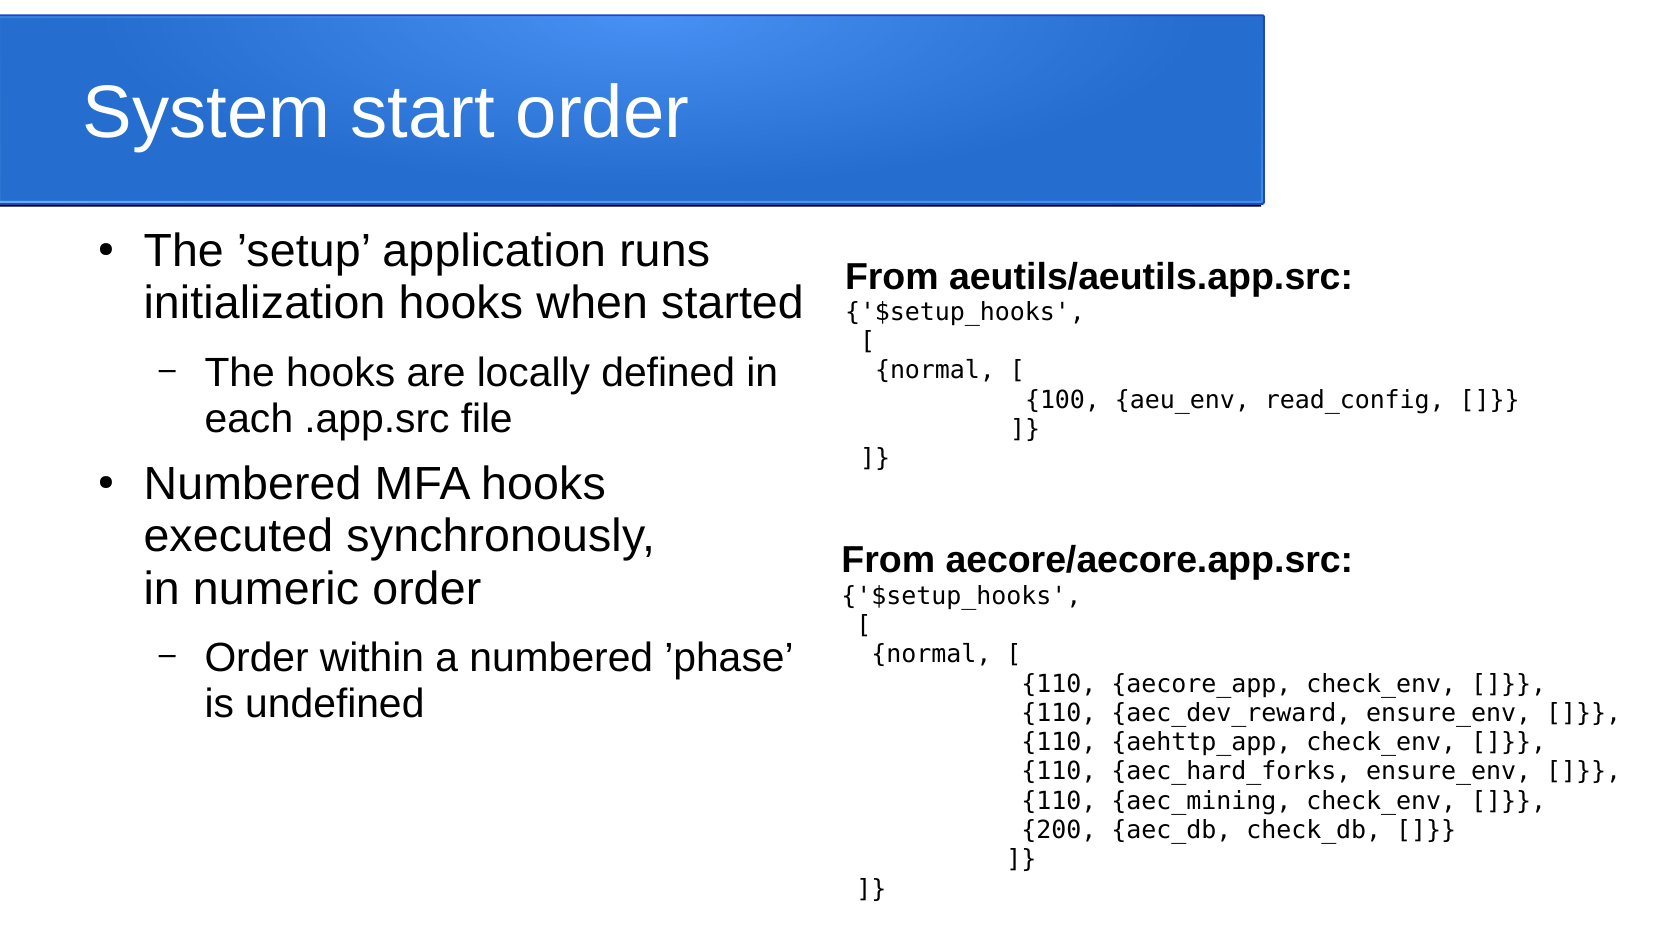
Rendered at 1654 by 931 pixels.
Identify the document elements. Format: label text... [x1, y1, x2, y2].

title System start order [82, 35, 1235, 189]
text_box From aecore/aecore.app.src: {'$setup_hooks', [ {normal, [ {110, {aecore_app, check_env, []}}, {110, {aec_dev_reward, ensure_env, []}}, {110, {aehttp_app, check_env, []}}, {110, {aec_hard_forks, ensure_env, []}}, {110, {aec_mining, check_env, []}}, {200, {aec_db, check_db, []}} ]} ]} [826, 531, 1642, 917]
list The ’setup’ application runs initialization hooks when started The hooks are locally defined in each .app.src file Numbered MFA hooks executed synchronously, in numeric order Order within a numbered ’phase’ is undefined [82, 224, 809, 764]
text_box From aeutils/aeutils.app.src: {'$setup_hooks', [ {normal, [ {100, {aeu_env, read_config, []}} ]} ]} [830, 247, 1646, 491]
